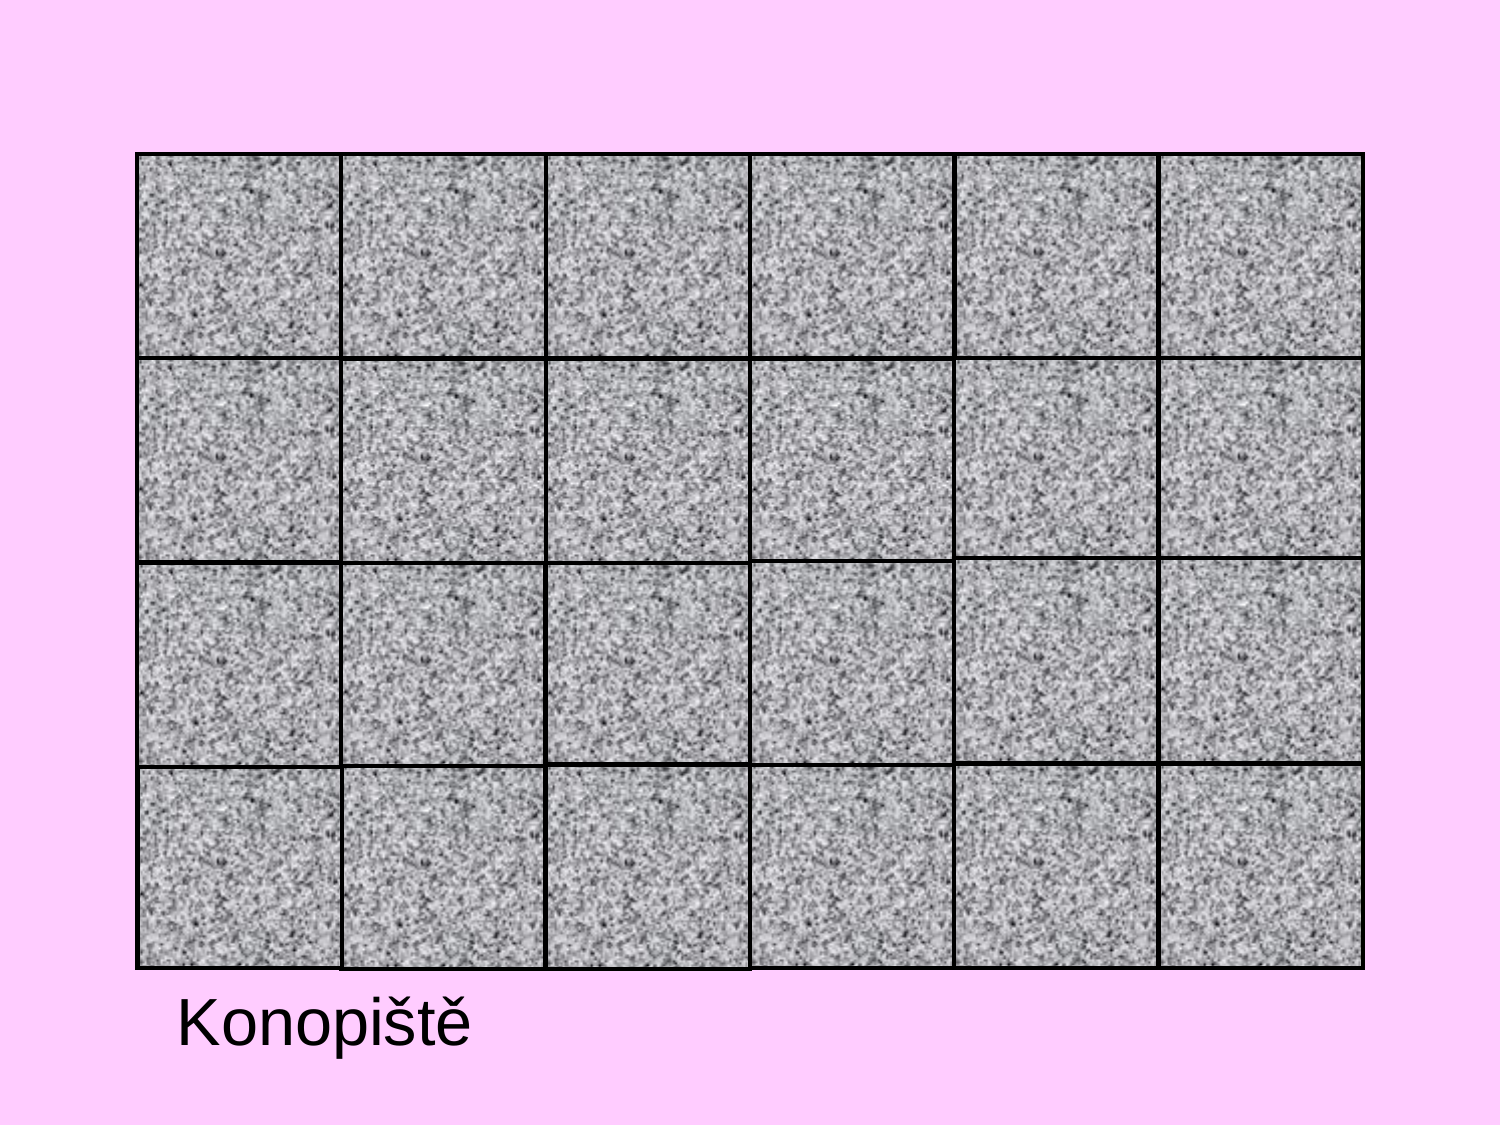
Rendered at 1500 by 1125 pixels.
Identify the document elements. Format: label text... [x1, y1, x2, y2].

text_box [136, 153, 1363, 970]
text_box Konopiště [161, 971, 546, 1067]
